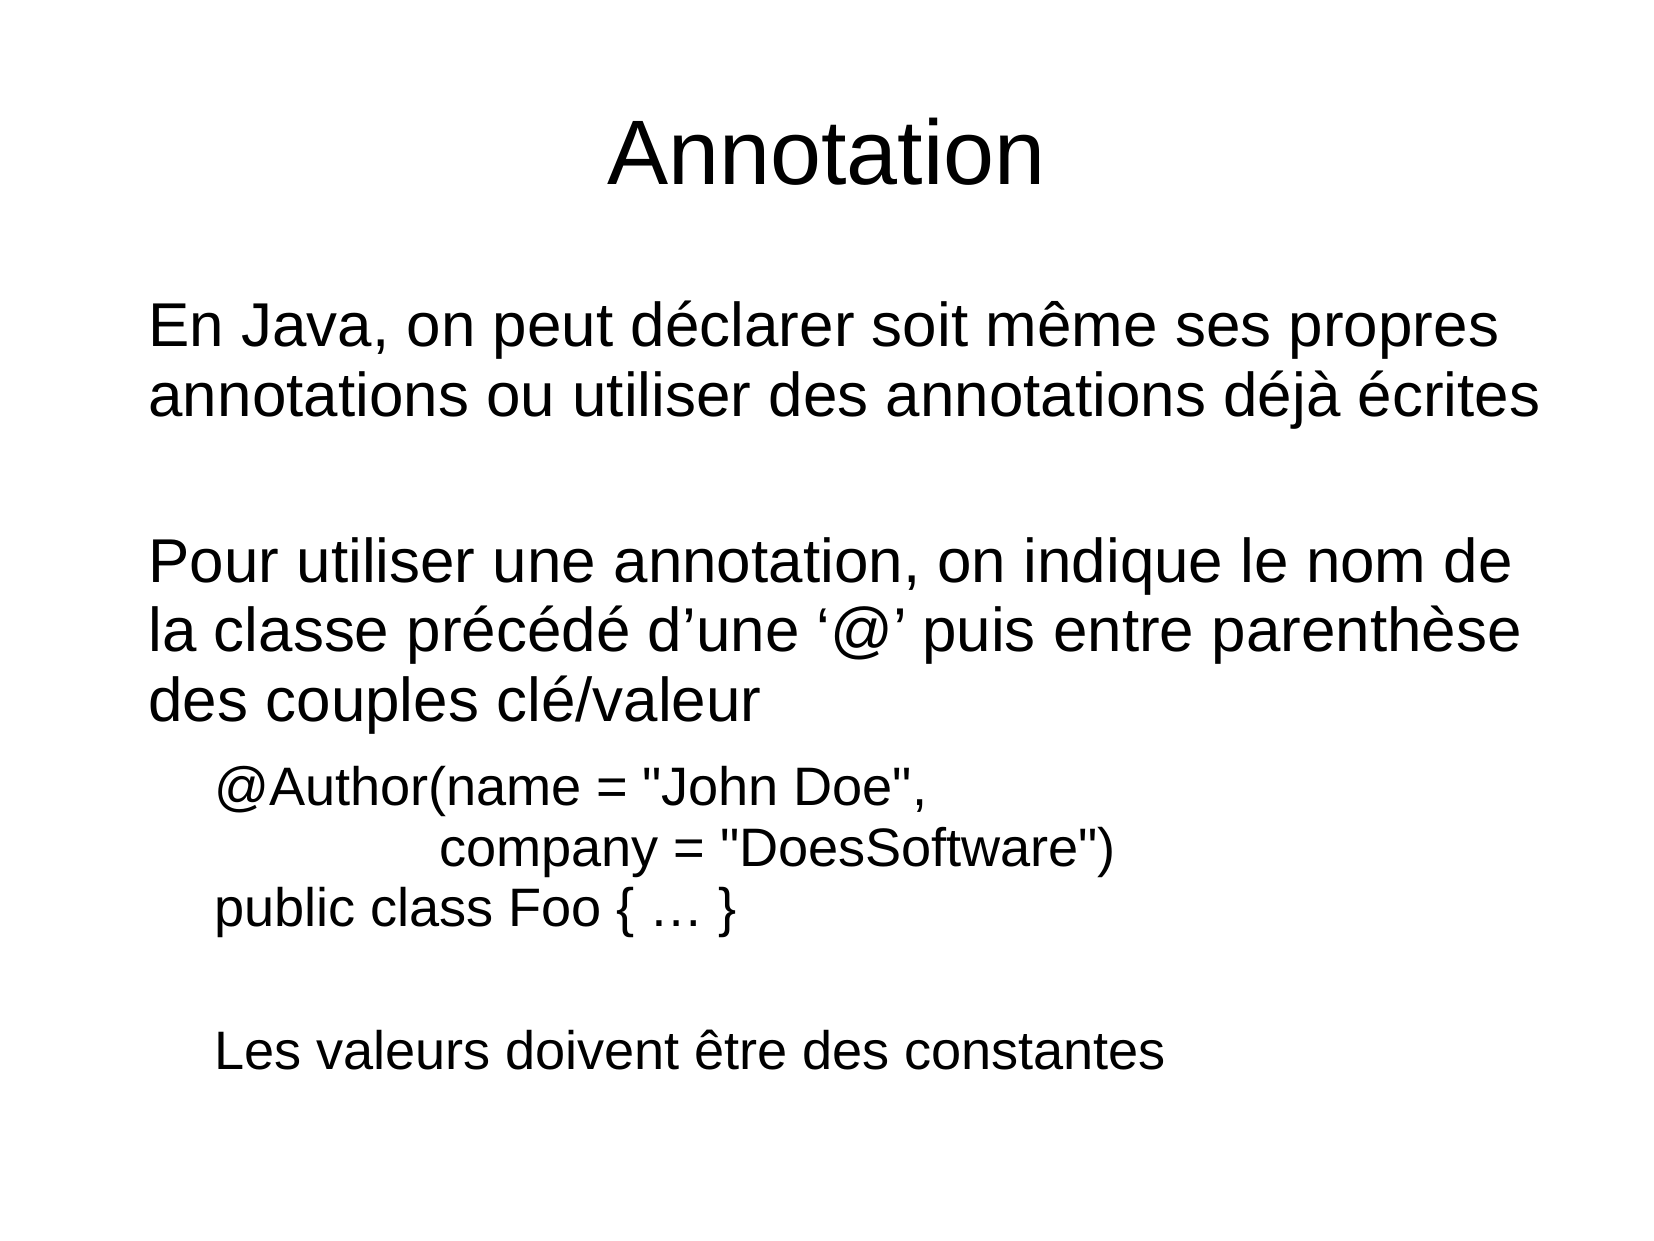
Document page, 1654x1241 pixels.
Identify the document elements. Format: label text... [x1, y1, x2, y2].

title Annotation [82, 49, 1571, 257]
list En Java, on peut déclarer soit même ses propres annotations ou utiliser des annotations déjà écrites Pour utiliser une annotation, on indique le nom de la classe précédé d’une ‘@’ puis entre parenthèse des couples clé/valeur @Author(name = "John Doe", company = "DoesSoftware") public class Foo { … } Les valeurs doivent être des constantes [82, 290, 1571, 1096]
